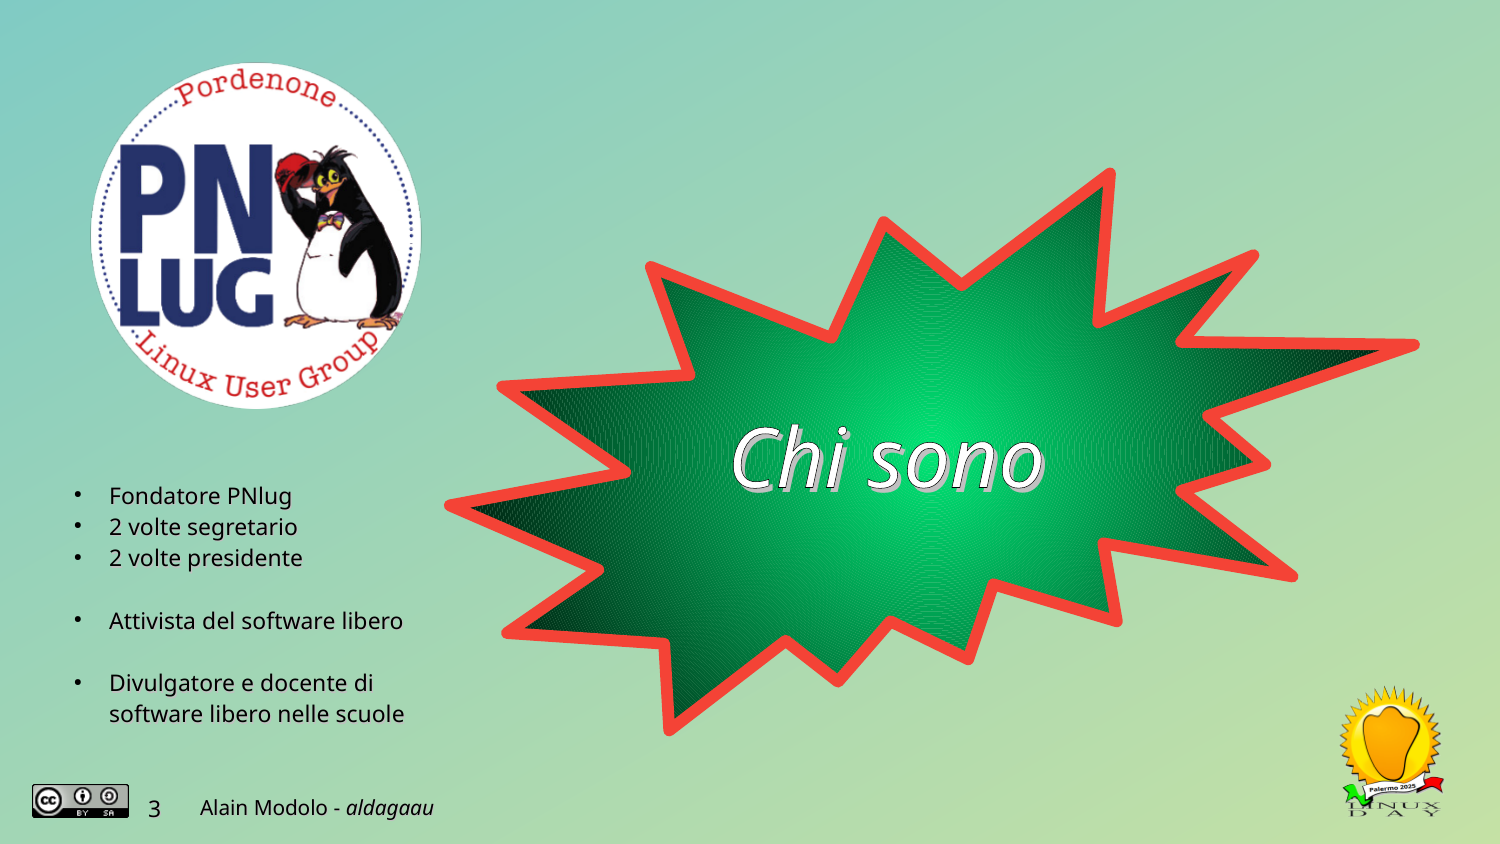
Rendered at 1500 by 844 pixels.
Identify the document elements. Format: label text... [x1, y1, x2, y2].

picture [1233, 670, 1500, 844]
picture [88, 58, 437, 410]
text_box Chi sono [450, 173, 1415, 731]
picture [32, 784, 129, 818]
text_box Fondatore PNlug 2 volte segretario 2 volte presidente Attivista del software libero Divulgatore e docente di software libero nelle scuole [59, 472, 450, 745]
